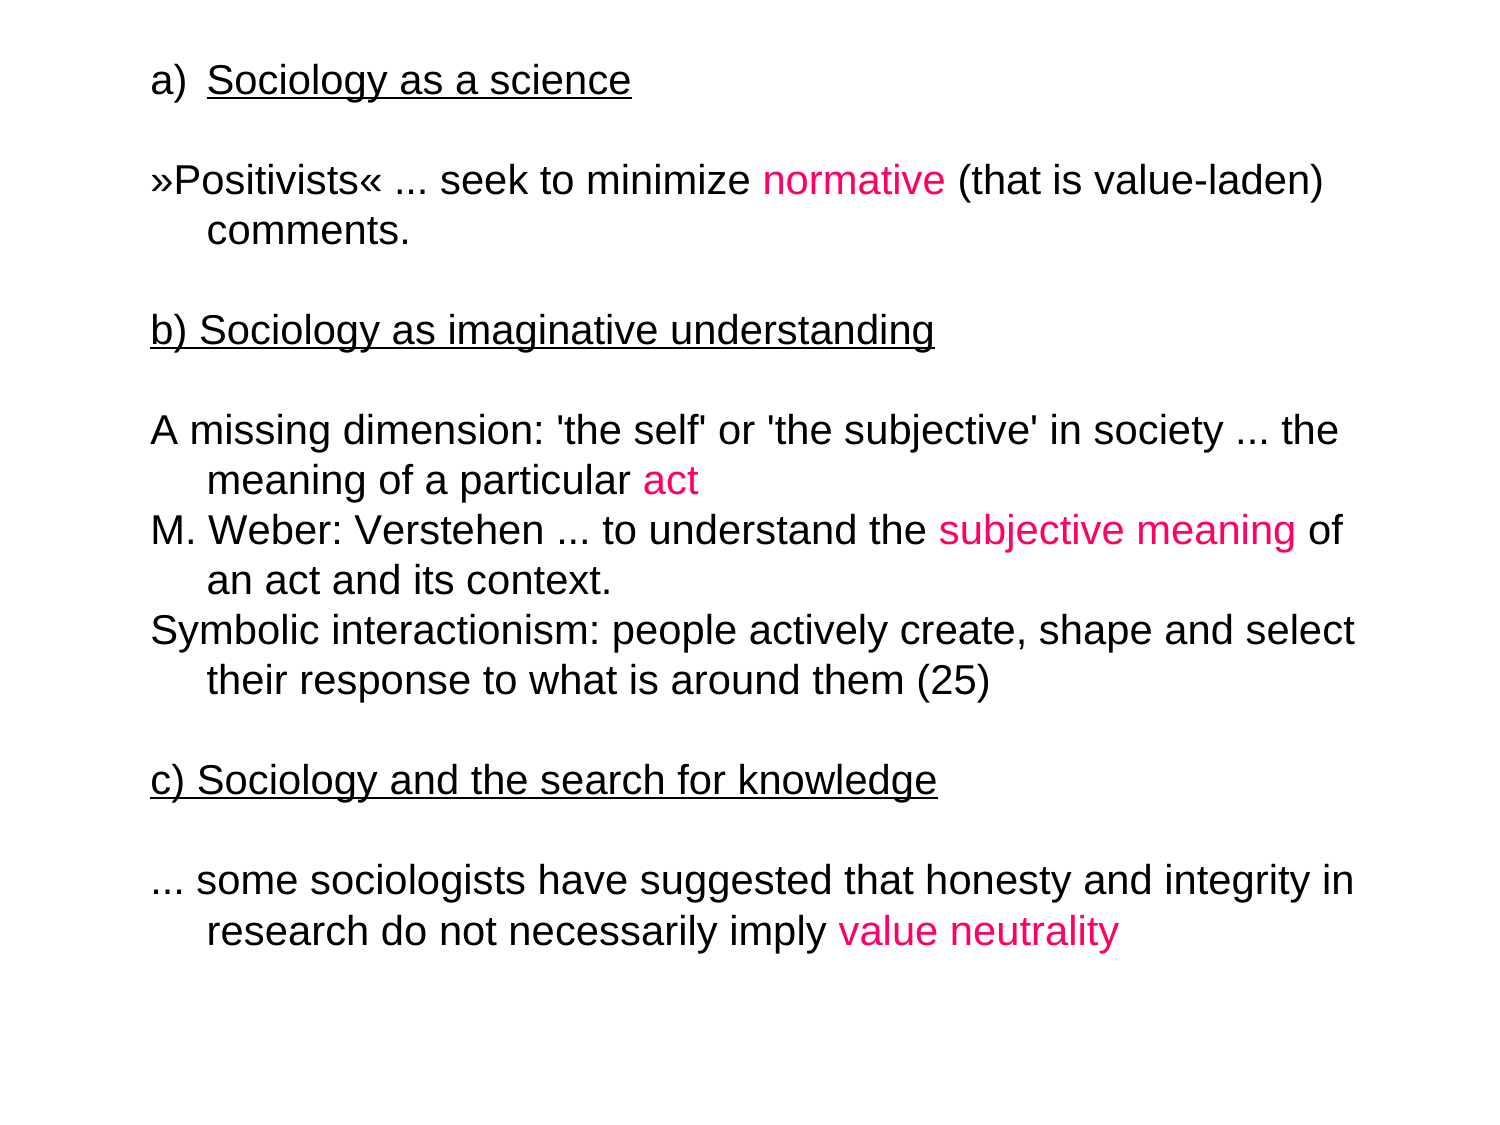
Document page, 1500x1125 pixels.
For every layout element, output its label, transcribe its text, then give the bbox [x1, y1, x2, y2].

text_box Sociology as a science »Positivists« ... seek to minimize normative (that is value-laden) comments. b) Sociology as imaginative understanding A missing dimension: 'the self' or 'the subjective' in society ... the meaning of a particular act M. Weber: Verstehen ... to understand the subjective meaning of an act and its context. Symbolic interactionism: people actively create, shape and select their response to what is around them (25) c) Sociology and the search for knowledge ... some sociologists have suggested that honesty and integrity in research do not necessarily imply value neutrality [135, 45, 1400, 961]
